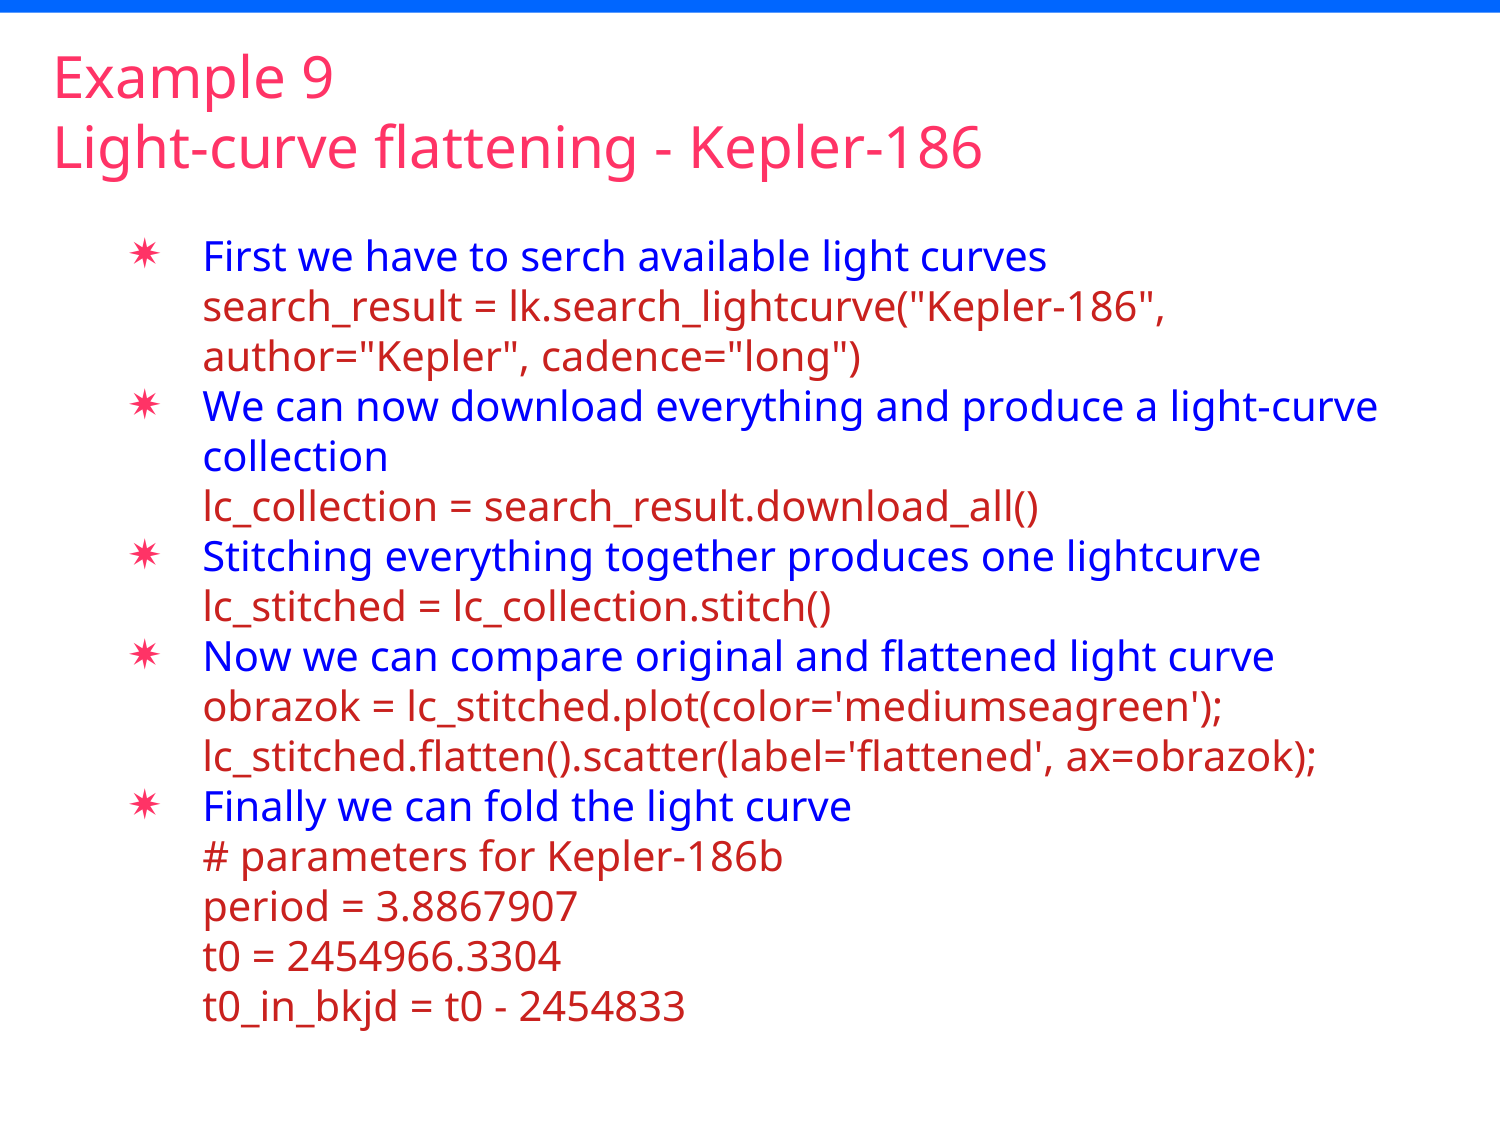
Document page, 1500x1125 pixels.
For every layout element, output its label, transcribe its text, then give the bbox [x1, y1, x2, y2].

text_box Example 9 Light-curve flattening - Kepler-186 [37, 32, 1417, 188]
text_box First we have to serch available light curves search_result = lk.search_lightcurve("Kepler-186", author="Kepler", cadence="long") We can now download everything and produce a light-curve collection lc_collection = search_result.download_all() Stitching everything together produces one lightcurve lc_stitched = lc_collection.stitch() Now we can compare original and flattened light curve obrazok = lc_stitched.plot(color='mediumseagreen'); lc_stitched.flatten().scatter(label='flattened', ax=obrazok); Finally we can fold the light curve # parameters for Kepler-186b period = 3.8867907 t0 = 2454966.3304 t0_in_bkjd = t0 - 2454833 [112, 222, 1463, 1088]
